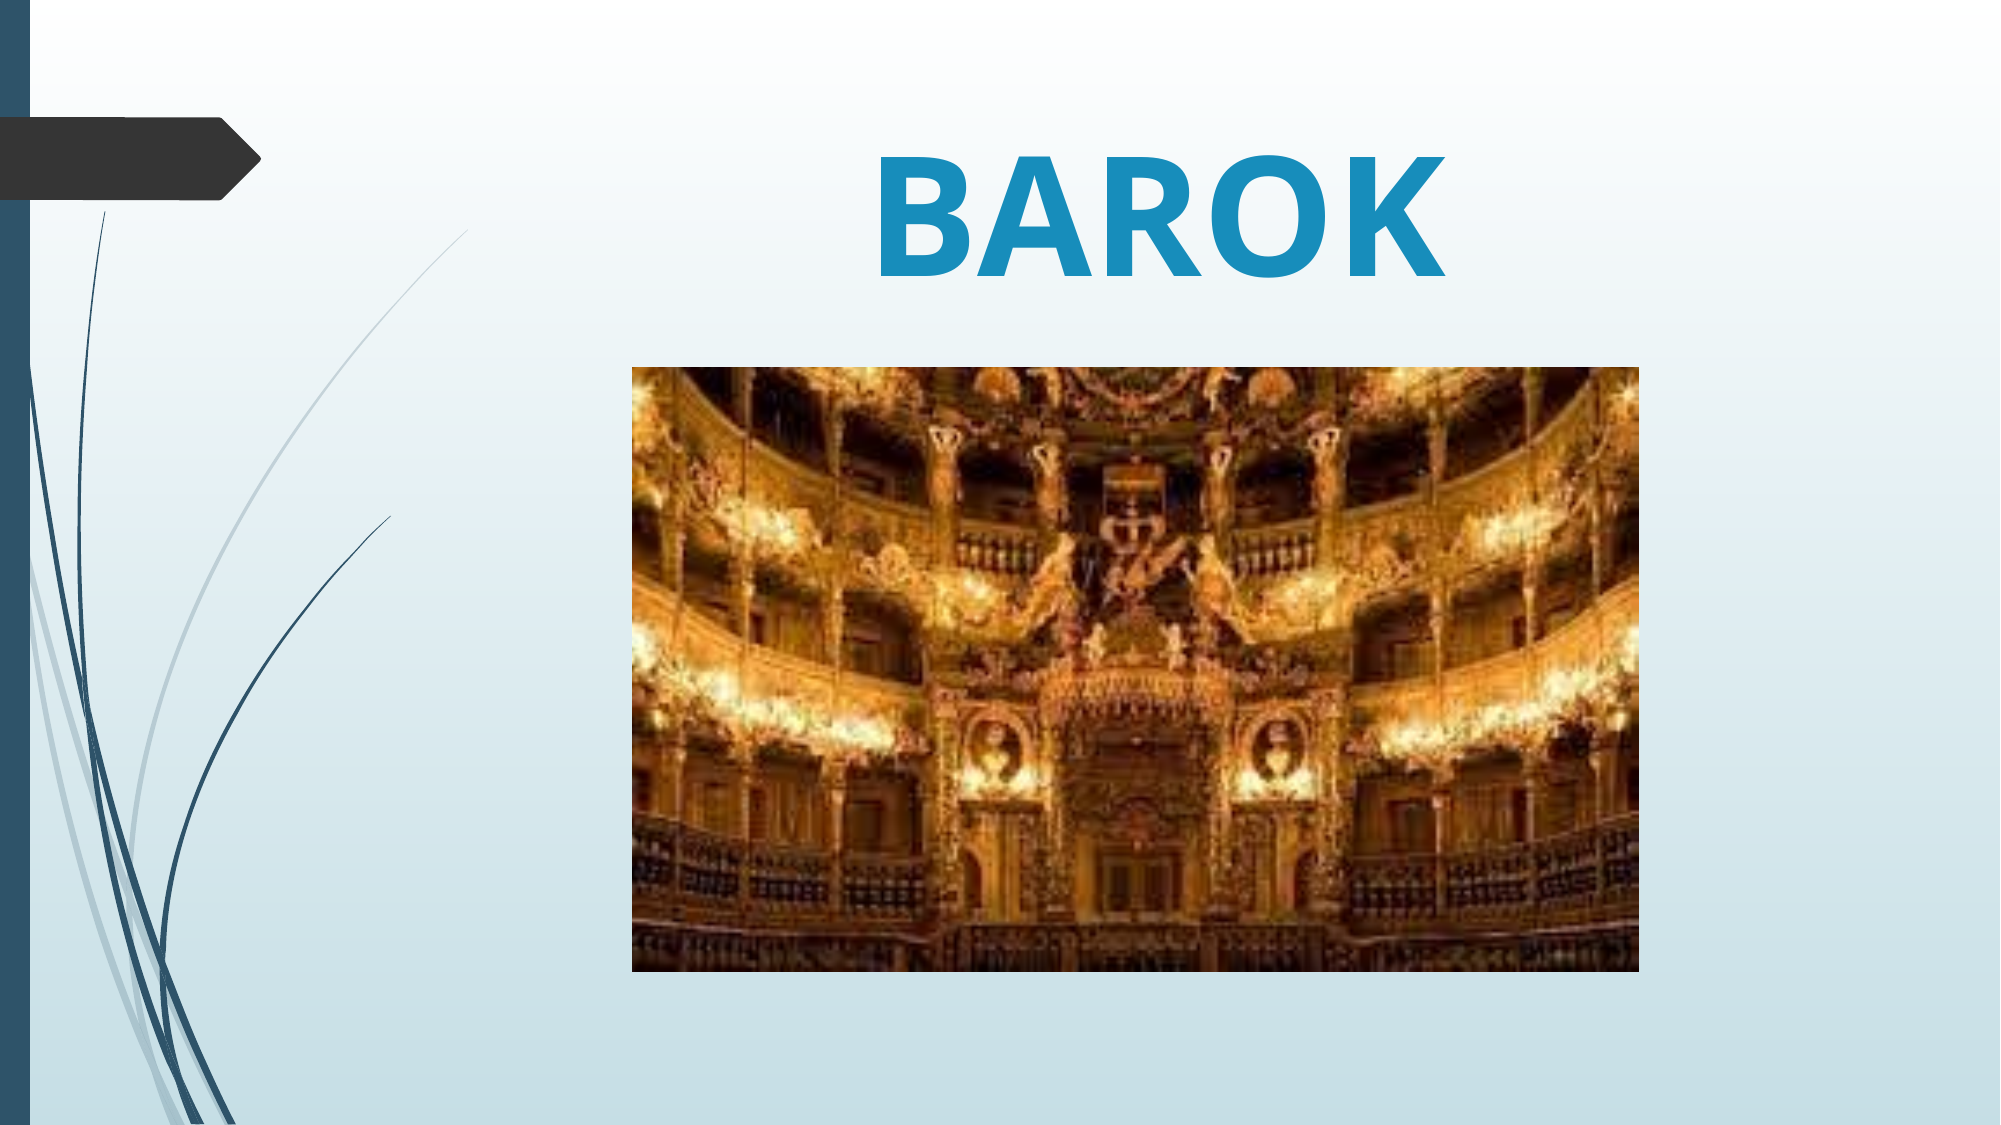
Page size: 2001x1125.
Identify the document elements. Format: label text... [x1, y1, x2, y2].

title BAROK [425, 102, 1888, 972]
picture [632, 367, 1639, 972]
